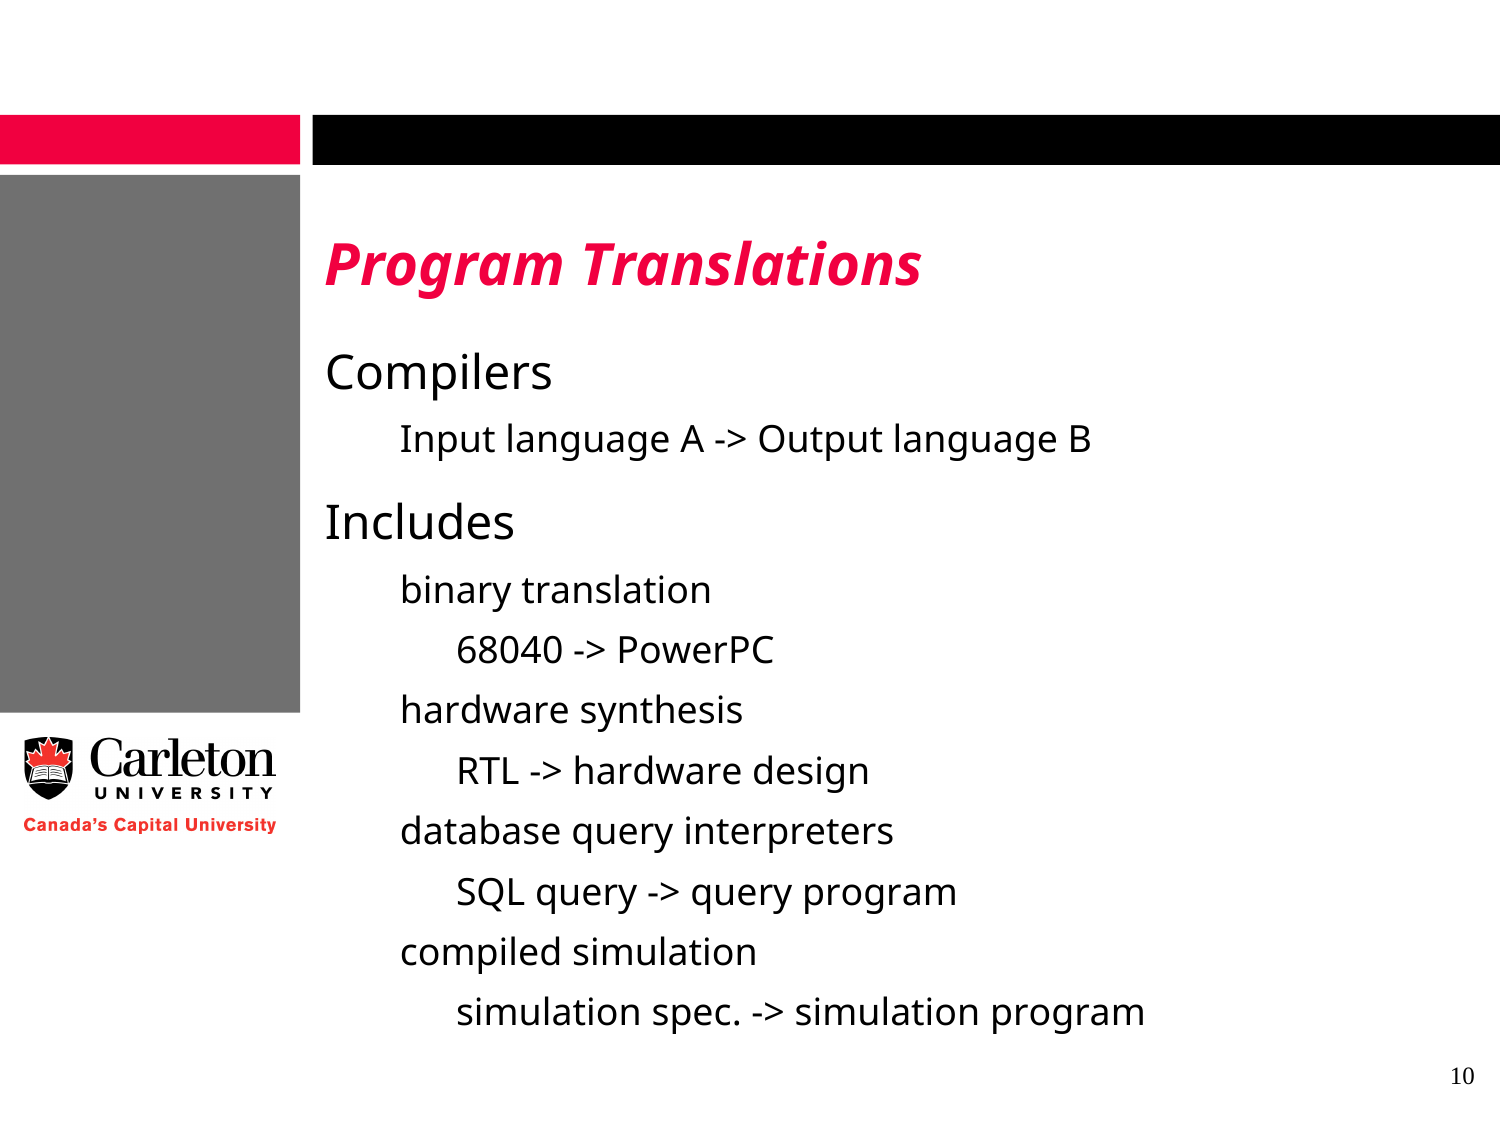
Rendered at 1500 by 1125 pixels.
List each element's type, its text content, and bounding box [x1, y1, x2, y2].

list Compilers Input language A -> Output language B Includes binary translation 68040 -> PowerPC hardware synthesis RTL -> hardware design database query interpreters SQL query -> query program compiled simulation simulation spec. -> simulation program [324, 324, 1450, 1036]
title Program Translations [324, 194, 1450, 324]
picture [24, 737, 276, 834]
